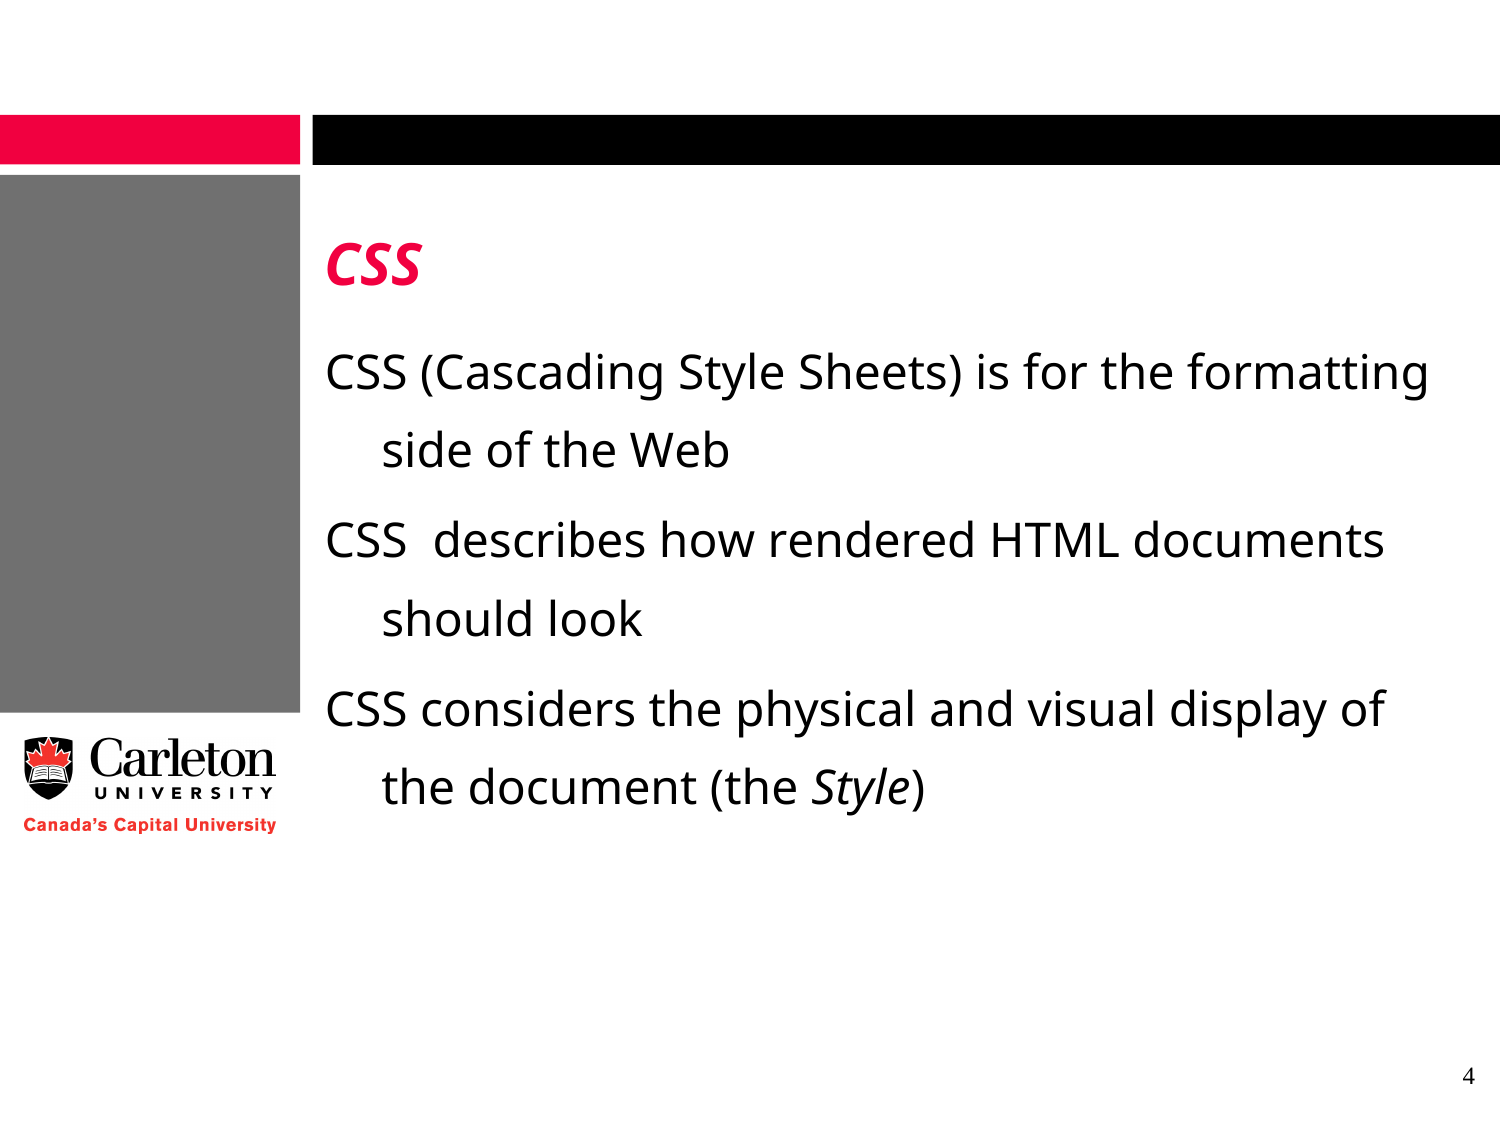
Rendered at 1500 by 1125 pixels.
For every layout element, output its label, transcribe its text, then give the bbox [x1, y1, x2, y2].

picture [24, 737, 276, 834]
list CSS (Cascading Style Sheets) is for the formatting side of the Web CSS describes how rendered HTML documents should look CSS considers the physical and visual display of the document (the Style) [324, 324, 1450, 1036]
title CSS [324, 194, 1450, 324]
